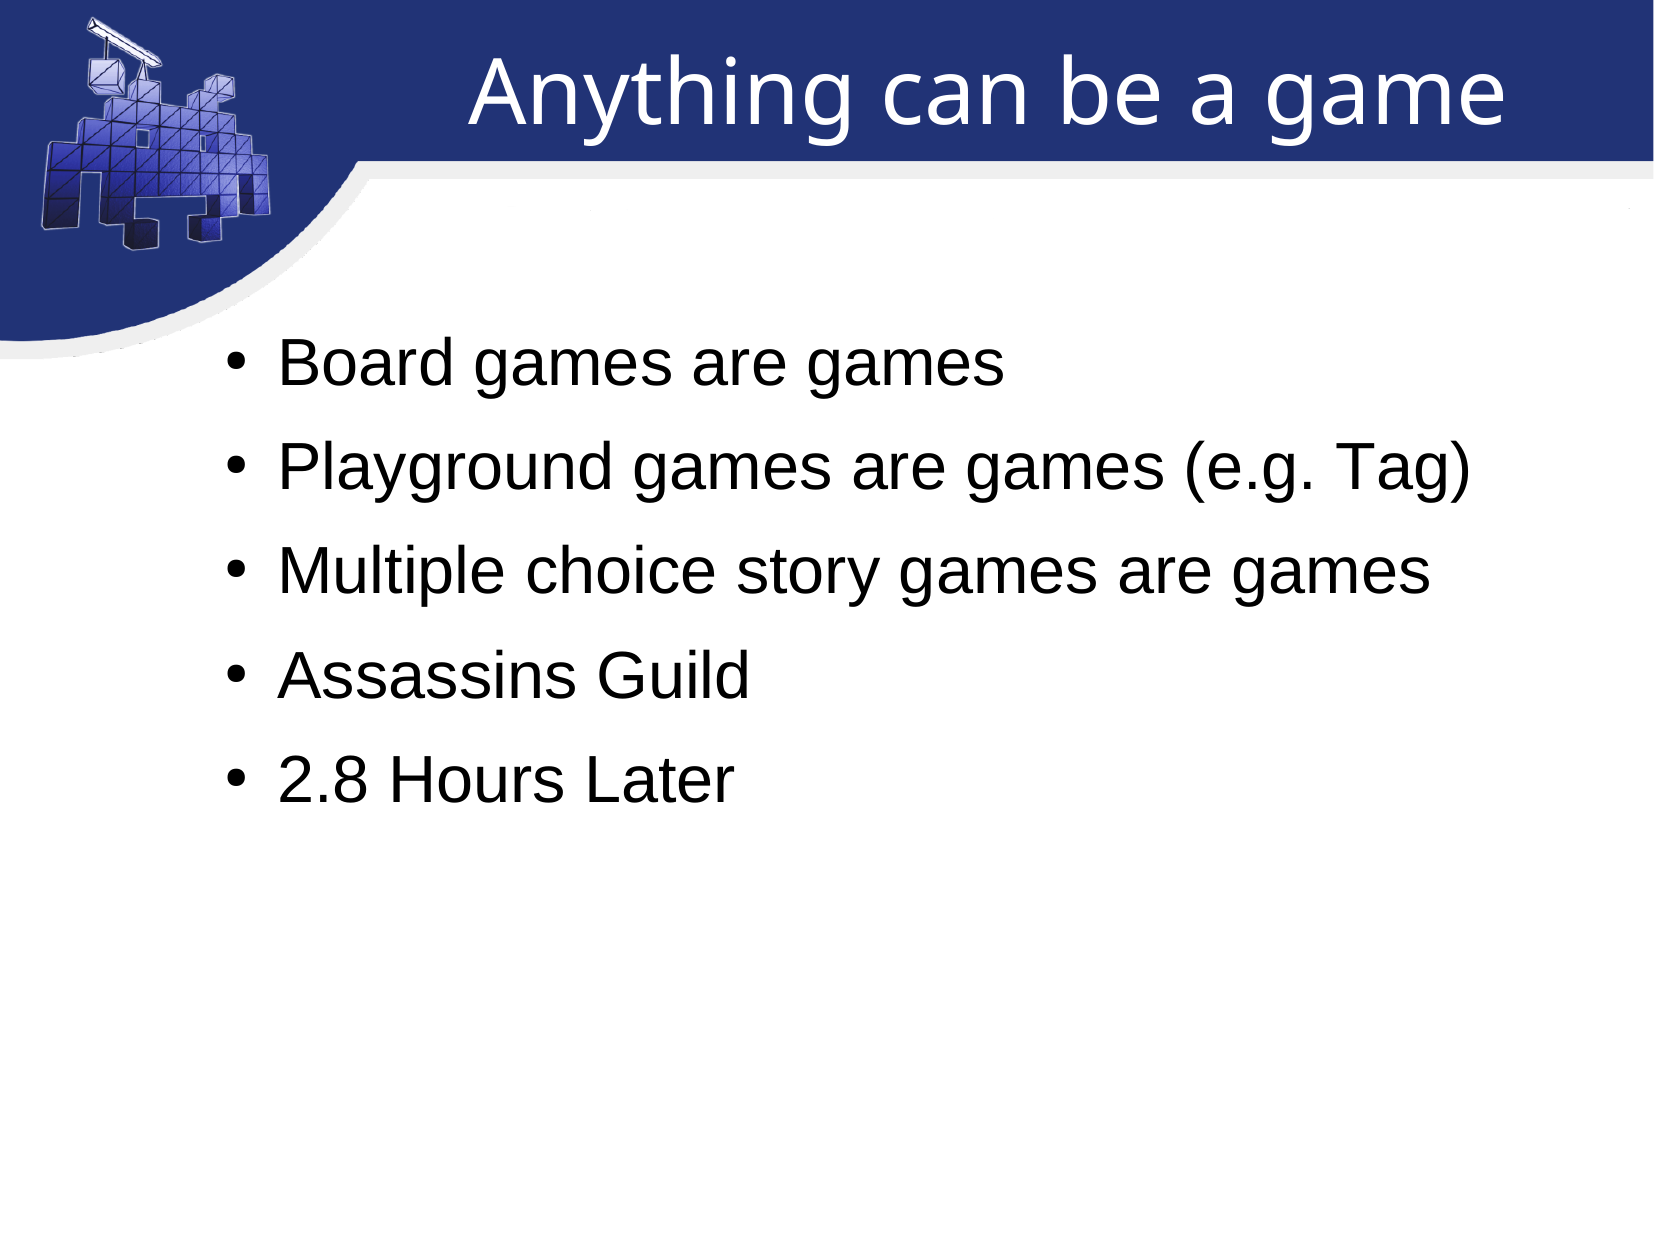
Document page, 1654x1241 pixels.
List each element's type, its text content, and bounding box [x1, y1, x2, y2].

list Board games are games Playground games are games (e.g. Tag) Multiple choice story games are games Assassins Guild 2.8 Hours Later [206, 324, 1595, 1078]
picture [0, 0, 1654, 443]
title Anything can be a game [354, 35, 1625, 142]
